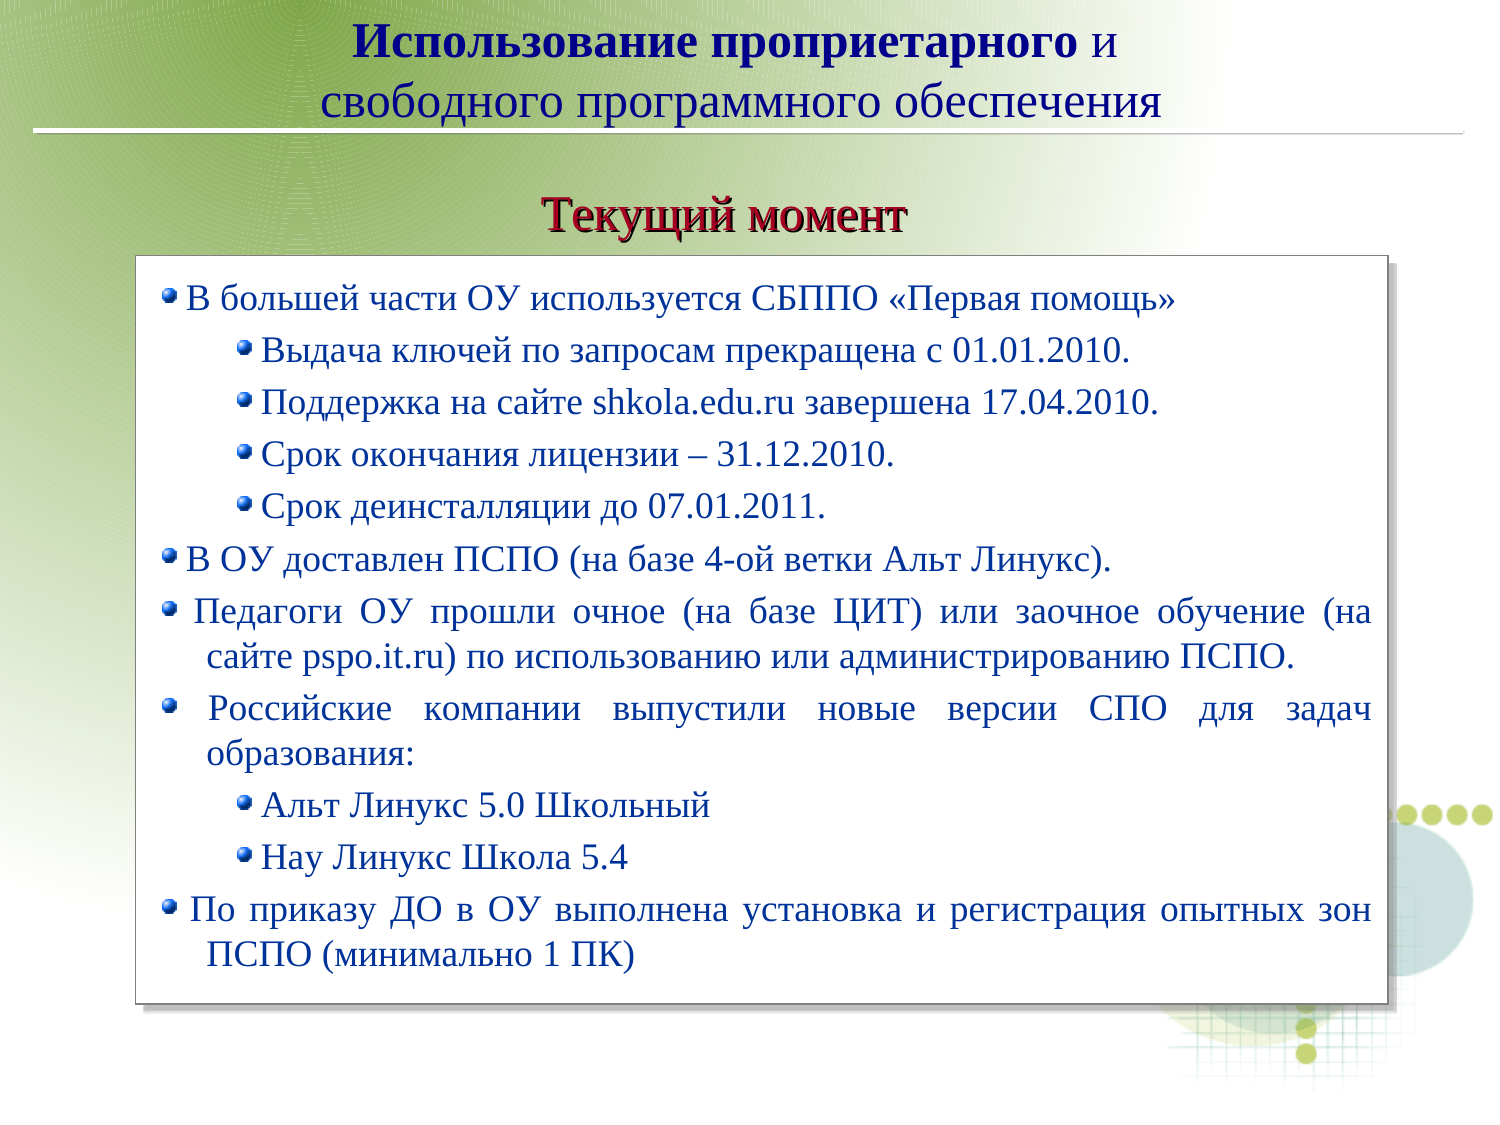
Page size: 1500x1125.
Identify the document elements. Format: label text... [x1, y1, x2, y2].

picture [237, 847, 252, 862]
picture [237, 340, 252, 355]
picture [237, 795, 252, 810]
picture [162, 548, 177, 563]
text_box В большей части ОУ используется СБППО «Первая помощь» Выдача ключей по запросам прекращена с 01.01.2010. Поддержка на сайте shkola.edu.ru завершена 17.04.2010. Срок окончания лицензии – 31.12.2010. Срок деинсталляции до 07.01.2011. В ОУ доставлен ПСПО (на базе 4-ой ветки Альт Линукс). Педагоги ОУ прошли очное (на базе ЦИТ) или заочное обучение (на сайте pspo.it.ru) по использованию или администрированию ПСПО. Российские компании выпустили новые версии СПО для задач образования: Альт Линукс 5.0 Школьный Нау Линукс Школа 5.4 По приказу ДО в ОУ выполнена установка и регистрация опытных зон ПСПО (минимально 1 ПК) [147, 265, 1388, 982]
text_box [135, 255, 1388, 1004]
picture [162, 601, 177, 616]
picture [162, 288, 177, 303]
picture [1110, 718, 1500, 1098]
picture [237, 496, 252, 511]
text_box Текущий момент [354, 172, 1093, 249]
picture [237, 392, 252, 407]
picture [237, 444, 252, 459]
picture [162, 698, 177, 713]
picture [162, 899, 177, 914]
text_box Использование проприетарного и свободного программного обеспечения [0, 0, 1483, 136]
